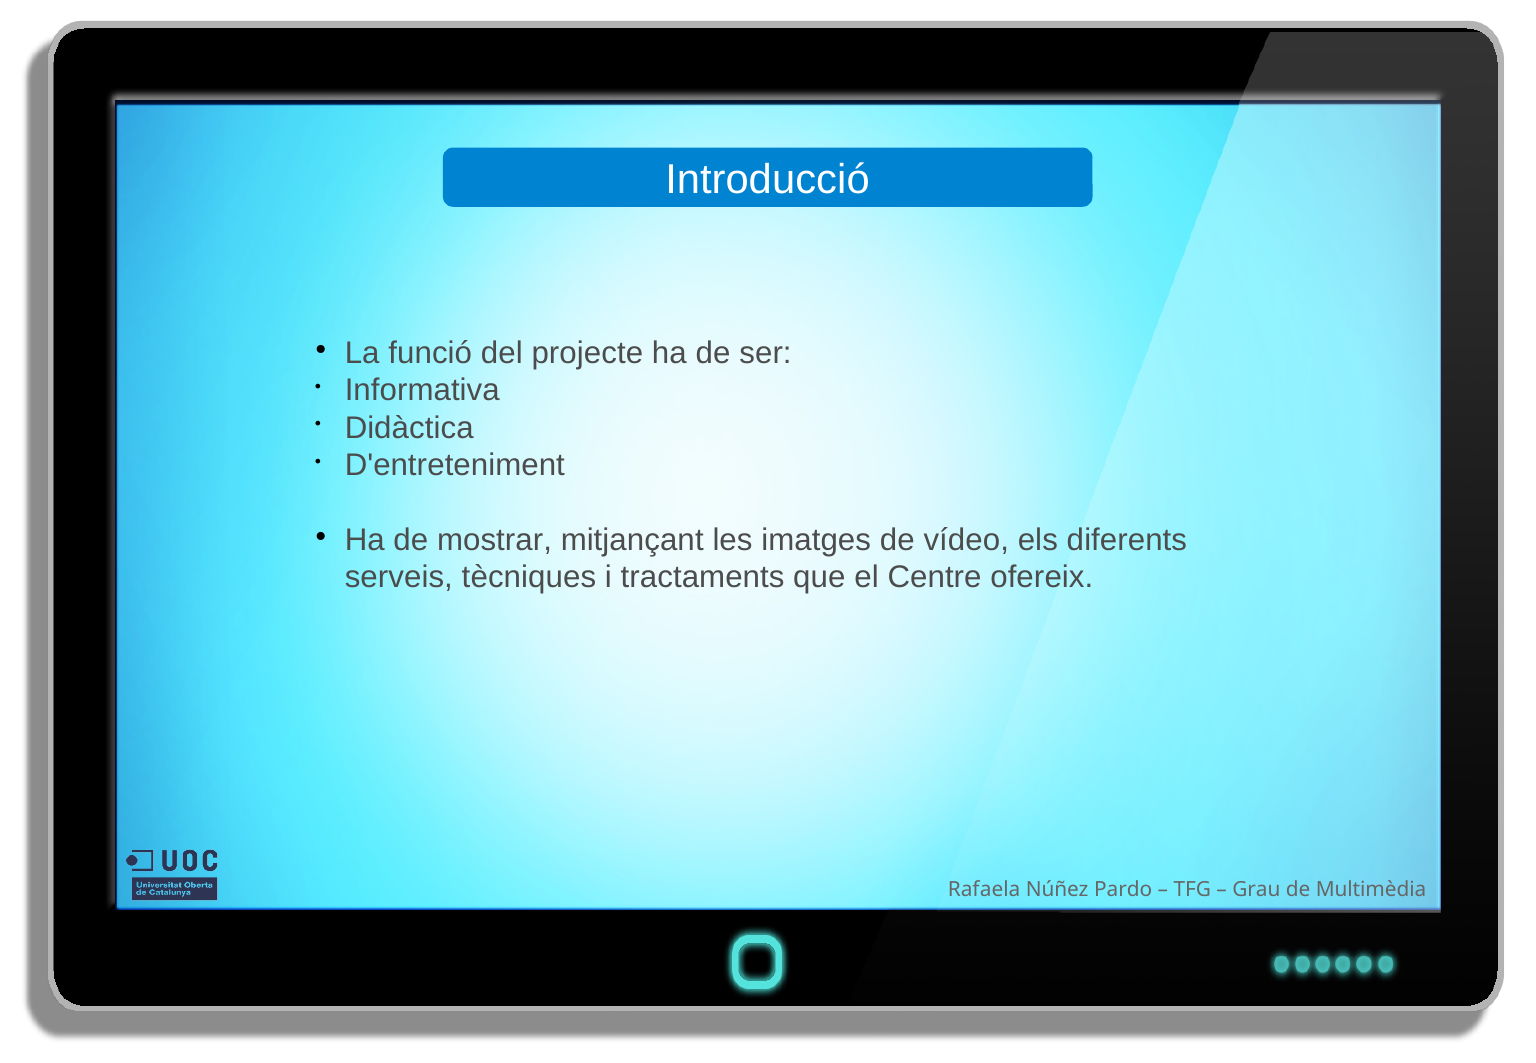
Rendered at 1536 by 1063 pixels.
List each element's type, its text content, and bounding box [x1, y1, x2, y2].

text_box Introducció [442, 147, 1093, 207]
picture [0, 0, 1536, 1063]
text_box Rafaela Núñez Pardo – TFG – Grau de Multimèdia [921, 868, 1453, 909]
text_box La funció del projecte ha de ser: Informativa Didàctica D'entreteniment Ha de mostrar, mitjançant les imatges de vídeo, els diferents serveis, tècniques i tractaments que el Centre ofereix. [289, 324, 1250, 677]
